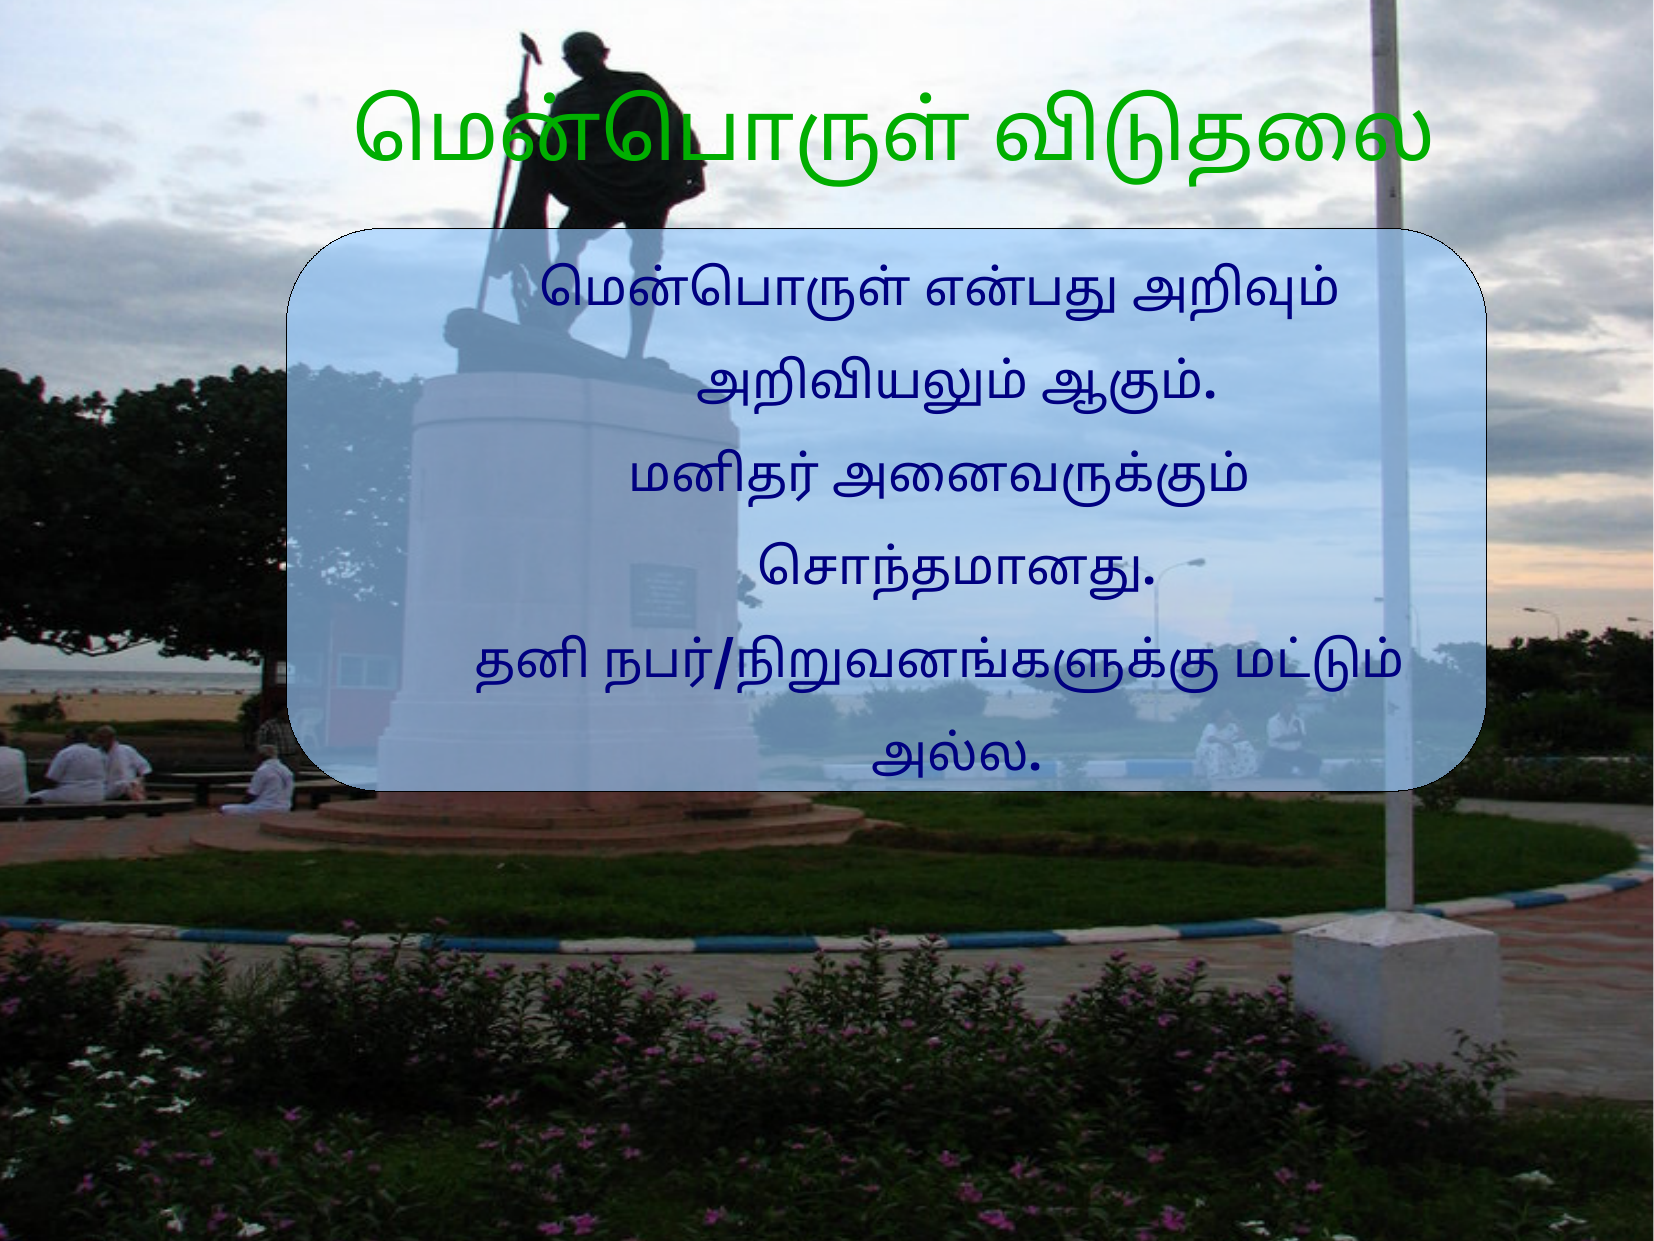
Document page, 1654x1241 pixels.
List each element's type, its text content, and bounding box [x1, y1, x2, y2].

text_box மென்பொருள் என்பது அறிவும் அறிவியலும் ஆகும். மனிதர் அனைவருக்கும் சொந்தமானது. தனி நபர்/நிறுவனங்களுக்கு மட்டும் அல்ல. [286, 228, 1487, 792]
text_box மென்பொருள் விடுதலை [337, 80, 1451, 226]
picture [0, 0, 1654, 1241]
